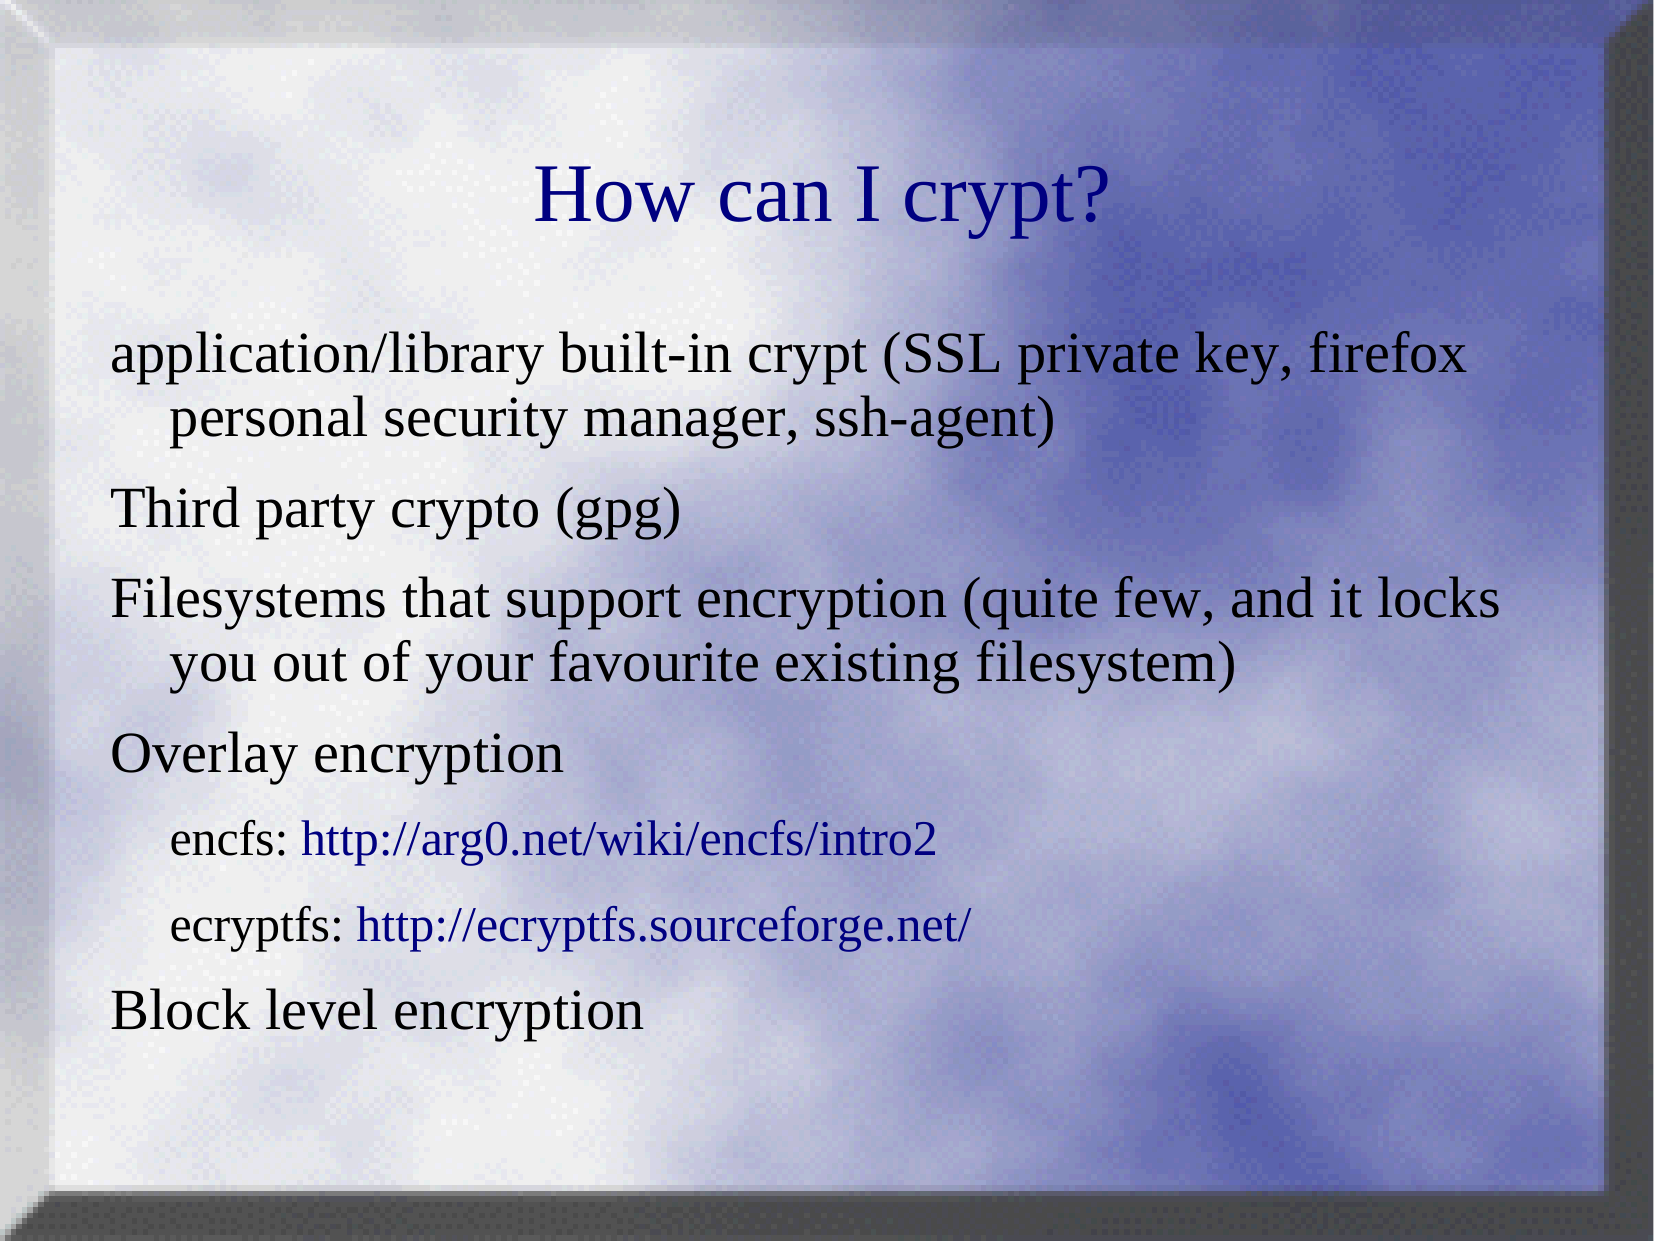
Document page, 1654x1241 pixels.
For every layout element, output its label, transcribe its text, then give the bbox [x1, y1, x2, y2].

picture [0, 0, 1654, 1241]
title How can I crypt? [203, 140, 1443, 247]
list application/library built-in crypt (SSL private key, firefox personal security manager, ssh-agent) Third party crypto (gpg) Filesystems that support encryption (quite few, and it locks you out of your favourite existing filesystem) Overlay encryption encfs: http://arg0.net/wiki/encfs/intro2 ecryptfs: http://ecryptfs.sourceforge.net/ Block level encryption [110, 320, 1523, 1095]
